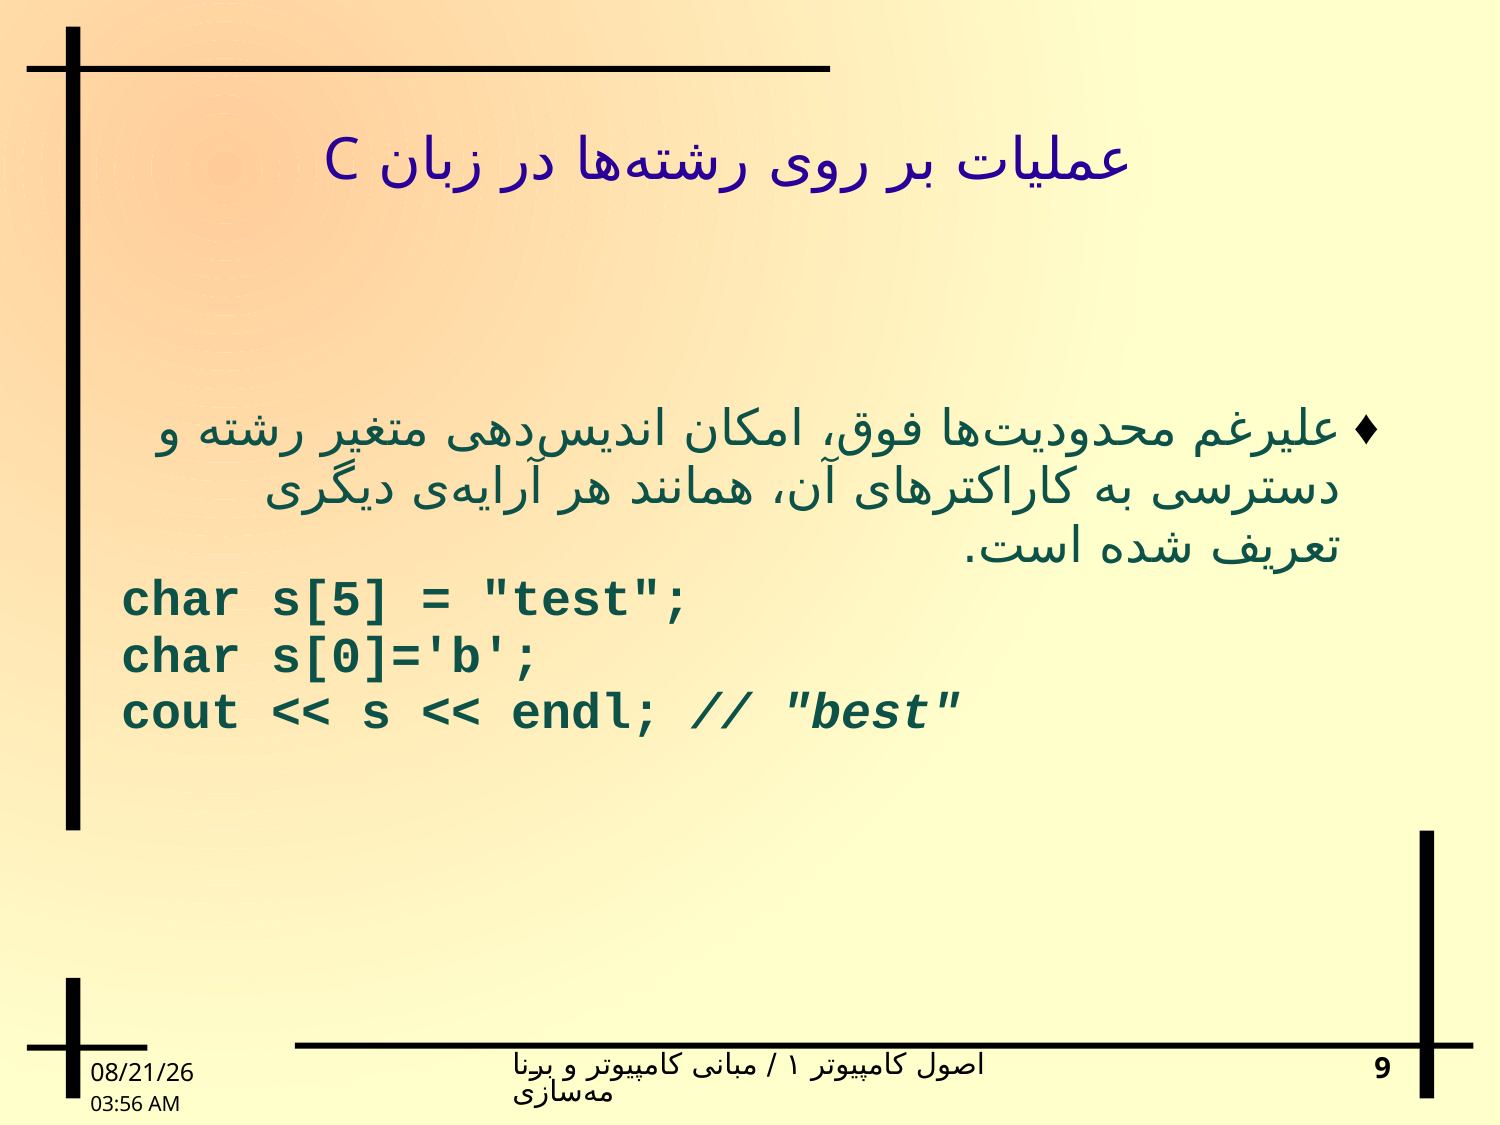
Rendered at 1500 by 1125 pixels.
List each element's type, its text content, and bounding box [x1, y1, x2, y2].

title عملیات بر روی رشته‌ها در زبان C [113, 96, 1344, 217]
list علیرغم محدودیت‌ها فوق، امکان اندیس‌دهی متغیر رشته و دسترسی به کاراکترهای آن، همانند هر آرایه‌ی دیگری تعریف شده است. char s[5] = "test"; char s[0]='b'; cout << s << endl; // "best" [121, 399, 1379, 726]
